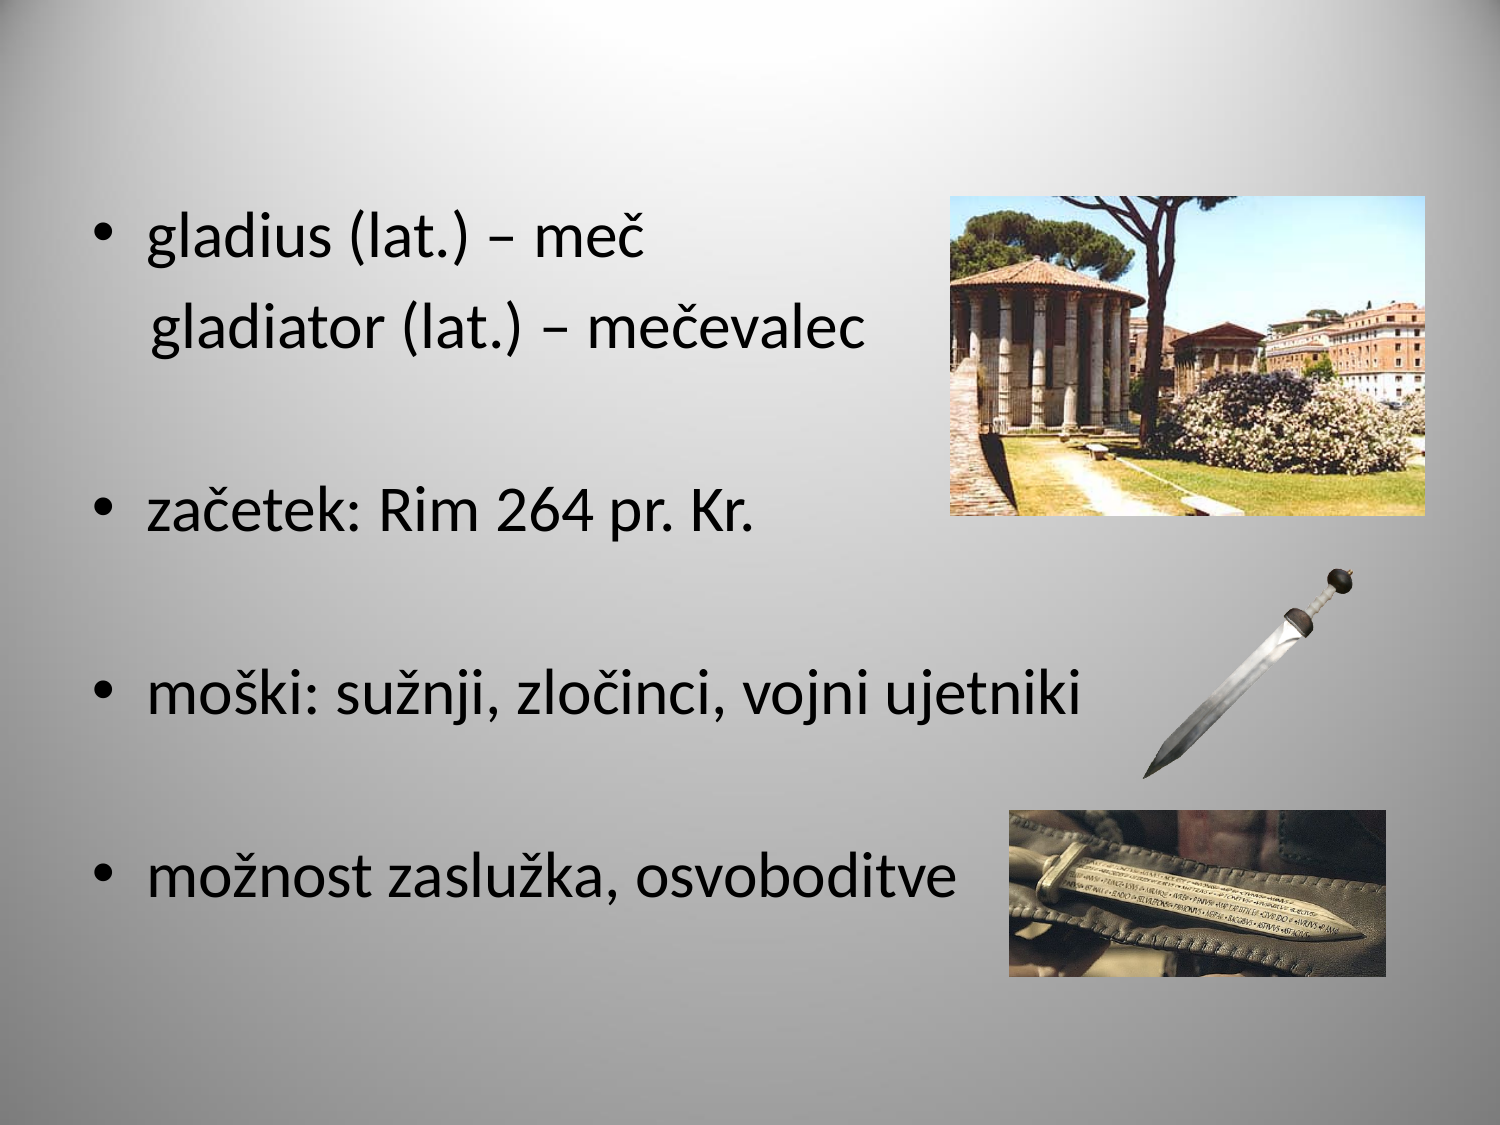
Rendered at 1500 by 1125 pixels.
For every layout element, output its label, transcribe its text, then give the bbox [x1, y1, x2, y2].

picture [0, 0, 1500, 1125]
list gladius (lat.) – meč gladiator (lat.) – mečevalec začetek: Rim 264 pr. Kr. moški: sužnji, zločinci, vojni ujetniki možnost zaslužka, osvoboditve [76, 184, 1427, 1012]
